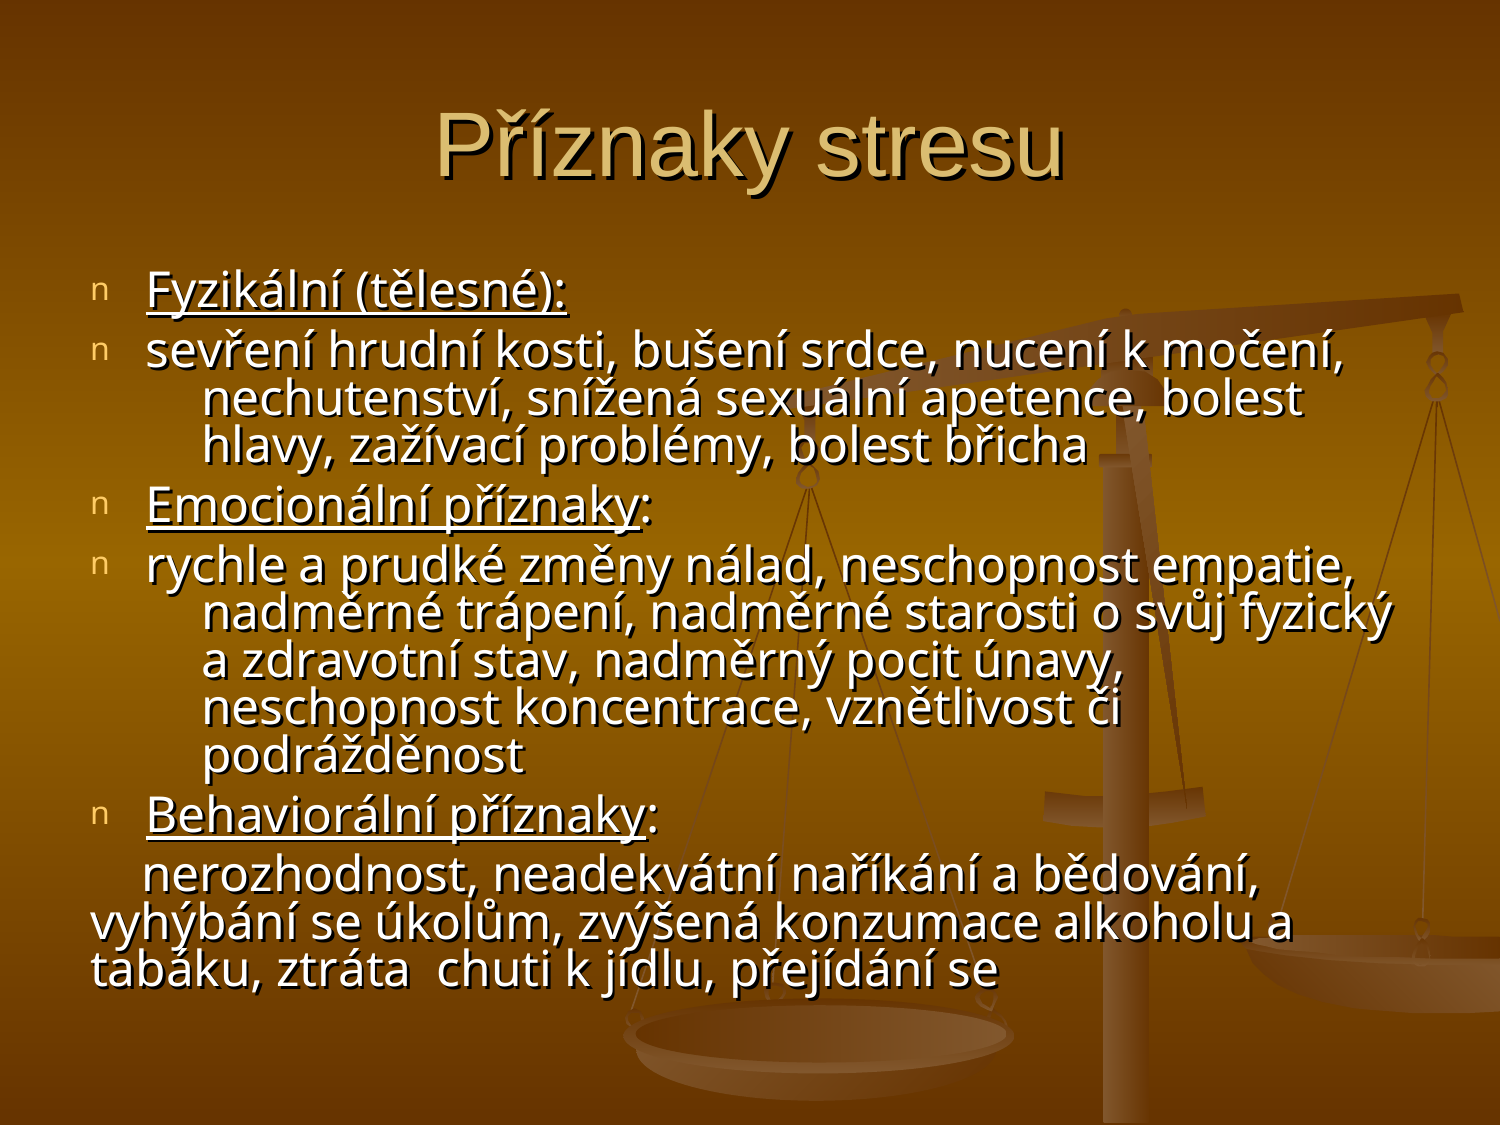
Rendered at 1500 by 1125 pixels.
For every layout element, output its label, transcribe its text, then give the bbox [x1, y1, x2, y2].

title Příznaky stresu [75, 45, 1426, 234]
list Fyzikální (tělesné): sevření hrudní kosti, bušení srdce, nucení k močení, nechutenství, snížená sexuální apetence, bolest hlavy, zažívací problémy, bolest břicha Emocionální příznaky: rychle a prudké změny nálad, neschopnost empatie, nadměrné trápení, nadměrné starosti o svůj fyzický a zdravotní stav, nadměrný pocit únavy, neschopnost koncentrace, vznětlivost či podrážděnost Behaviorální příznaky: nerozhodnost, neadekvátní naříkání a bědování, vyhýbání se úkolům, zvýšená konzumace alkoholu a tabáku, ztráta chuti k jídlu, přejídání se [75, 262, 1426, 1006]
